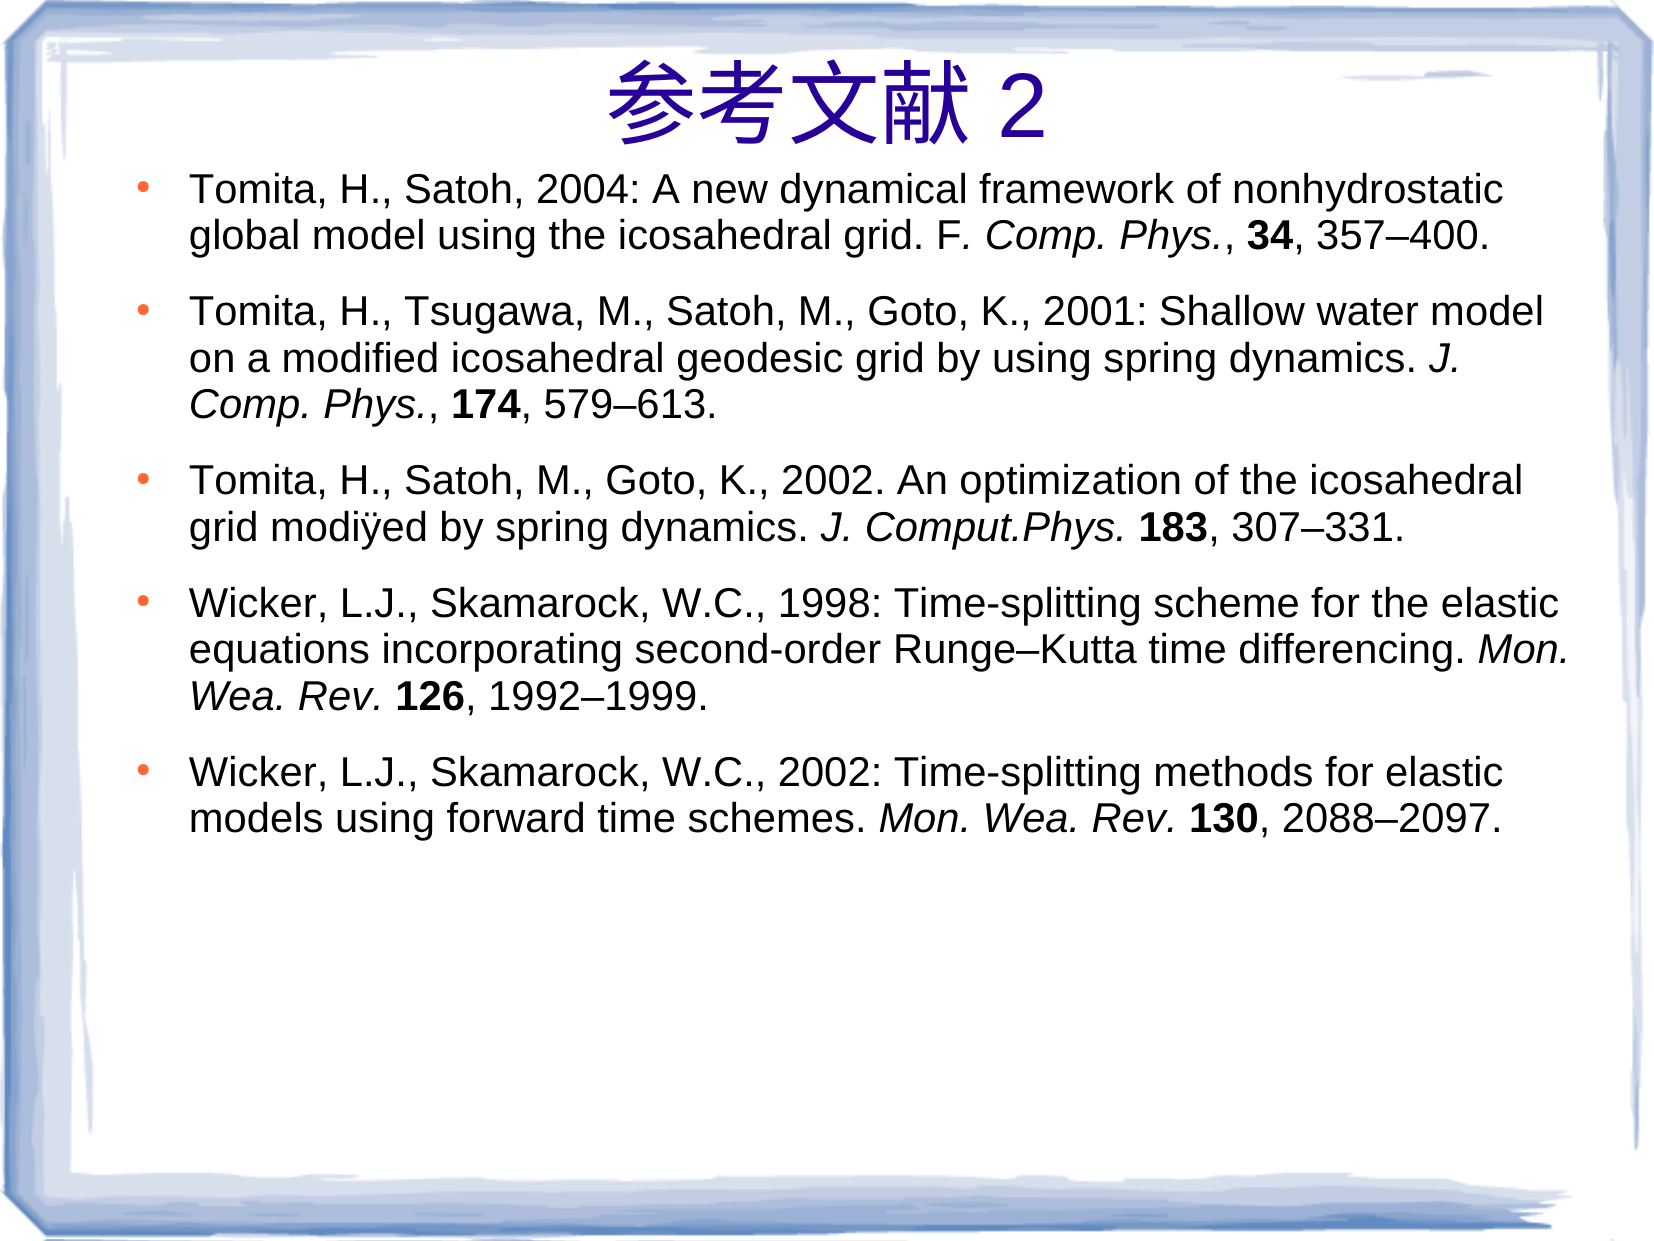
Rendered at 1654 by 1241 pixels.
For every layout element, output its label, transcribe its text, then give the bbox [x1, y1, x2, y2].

title 参考文献2 [82, 47, 1571, 156]
picture [0, 0, 1654, 1241]
list Tomita, H., Satoh, 2004: A new dynamical framework of nonhydrostatic global model using the icosahedral grid. F. Comp. Phys., 34, 357–400. Tomita, H., Tsugawa, M., Satoh, M., Goto, K., 2001: Shallow water model on a modified icosahedral geodesic grid by using spring dynamics. J. Comp. Phys., 174, 579–613. Tomita, H., Satoh, M., Goto, K., 2002. An optimization of the icosahedral grid modiÿed by spring dynamics. J. Comput.Phys. 183, 307–331. Wicker, L.J., Skamarock, W.C., 1998: Time-splitting scheme for the elastic equations incorporating second-order Runge–Kutta time differencing. Mon. Wea. Rev. 126, 1992–1999. Wicker, L.J., Skamarock, W.C., 2002: Time-splitting methods for elastic models using forward time schemes. Mon. Wea. Rev. 130, 2088–2097. [118, 165, 1571, 1079]
